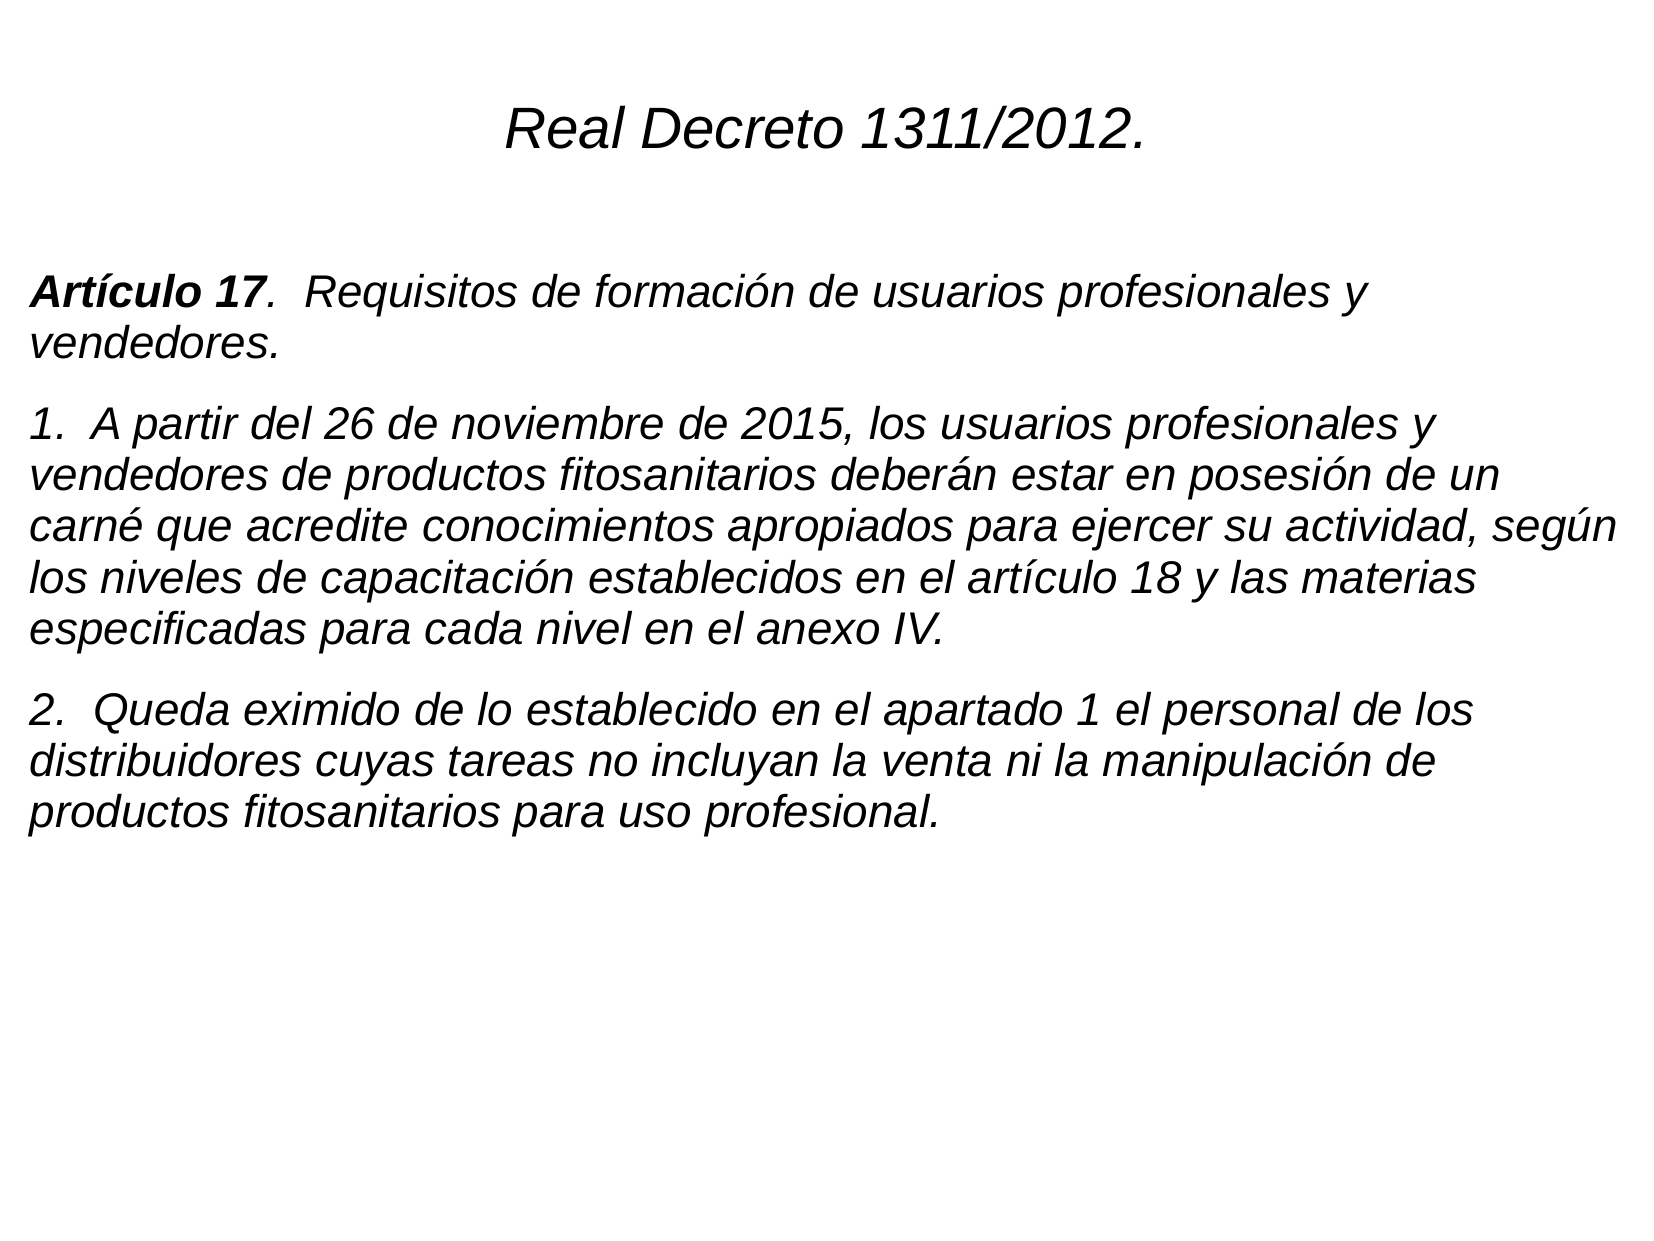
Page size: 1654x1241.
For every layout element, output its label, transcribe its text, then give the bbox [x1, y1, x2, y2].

title Real Decreto 1311/2012. [82, 49, 1571, 207]
list Artículo 17. Requisitos de formación de usuarios profesionales y vendedores. 1. A partir del 26 de noviembre de 2015, los usuarios profesionales y vendedores de productos fitosanitarios deberán estar en posesión de un carné que acredite conocimientos apropiados para ejercer su actividad, según los niveles de capacitación establecidos en el artículo 18 y las materias especificadas para cada nivel en el anexo IV. 2. Queda eximido de lo establecido en el apartado 1 el personal de los distribuidores cuyas tareas no incluyan la venta ni la manipulación de productos fitosanitarios para uso profesional. [29, 265, 1625, 1241]
